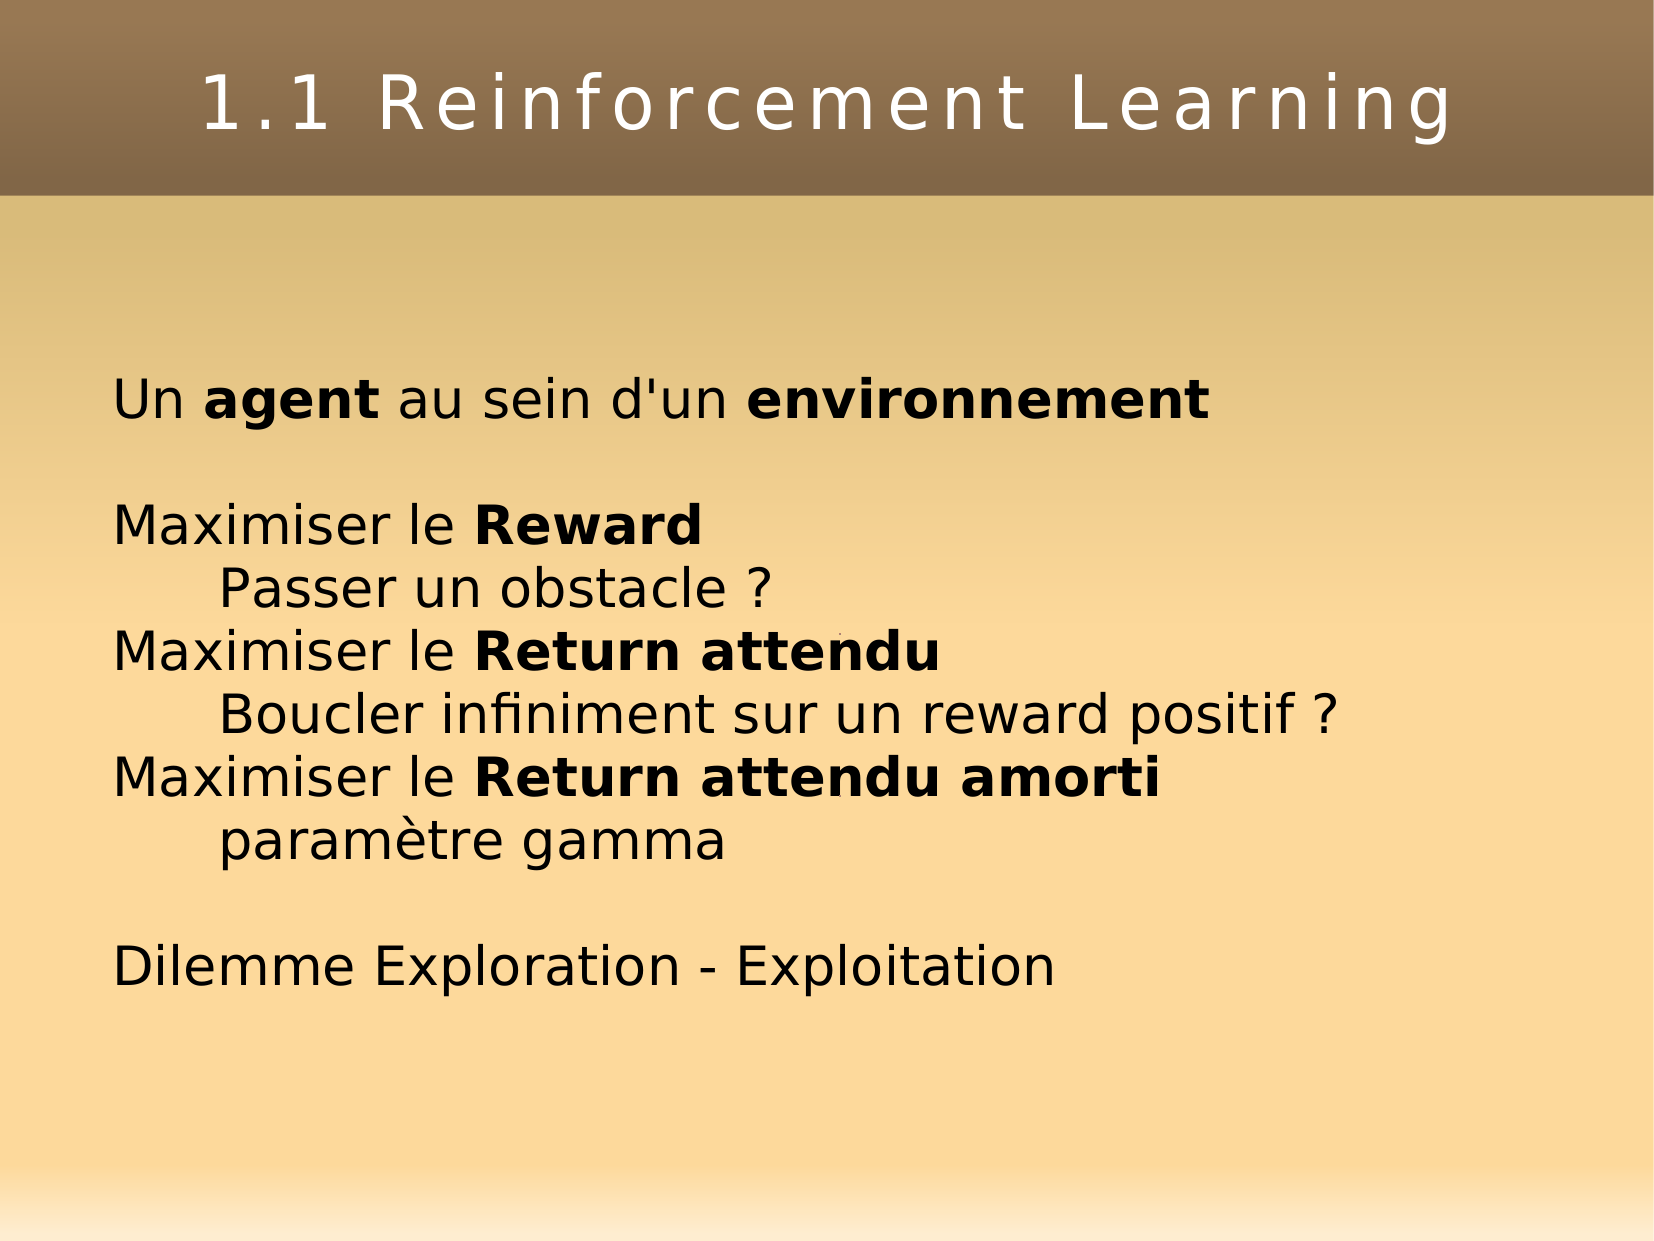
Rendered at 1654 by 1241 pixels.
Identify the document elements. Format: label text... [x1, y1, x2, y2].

title 1.1 Reinforcement Learning [59, 29, 1595, 178]
picture [0, 0, 1654, 1241]
subtitle Un agent au sein d'un environnement Maximiser le Reward Passer un obstacle ? Maximiser le Return attendu Boucler infiniment sur un reward positif ? Maximiser le Return attendu amorti paramètre gamma Dilemme Exploration - Exploitation [76, 274, 1565, 1093]
